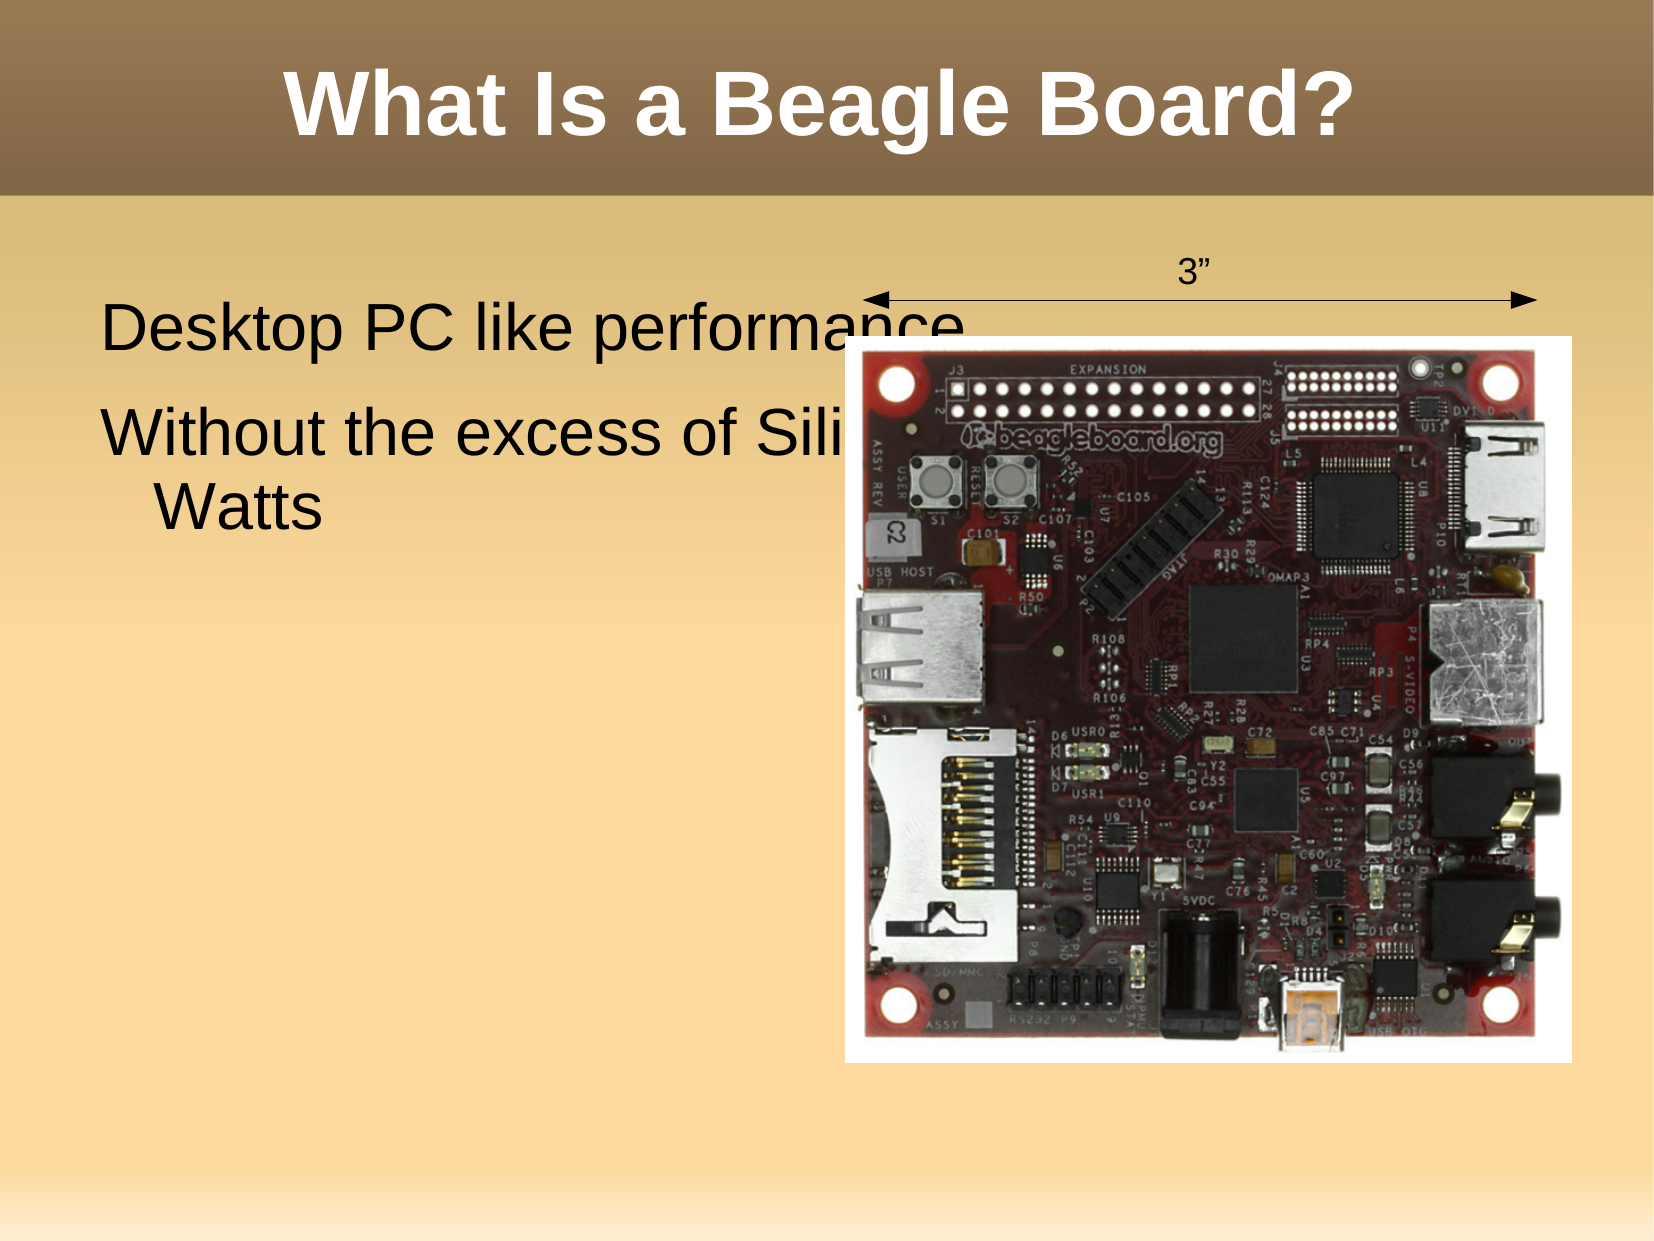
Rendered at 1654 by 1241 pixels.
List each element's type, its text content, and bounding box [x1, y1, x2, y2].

list Desktop PC like performance Without the excess of Silicon, Fans, Space, and Watts [82, 290, 809, 1109]
picture [0, 0, 1654, 1241]
title What Is a Beagle Board? [76, 0, 1565, 208]
text_box 3” [1162, 243, 1226, 301]
